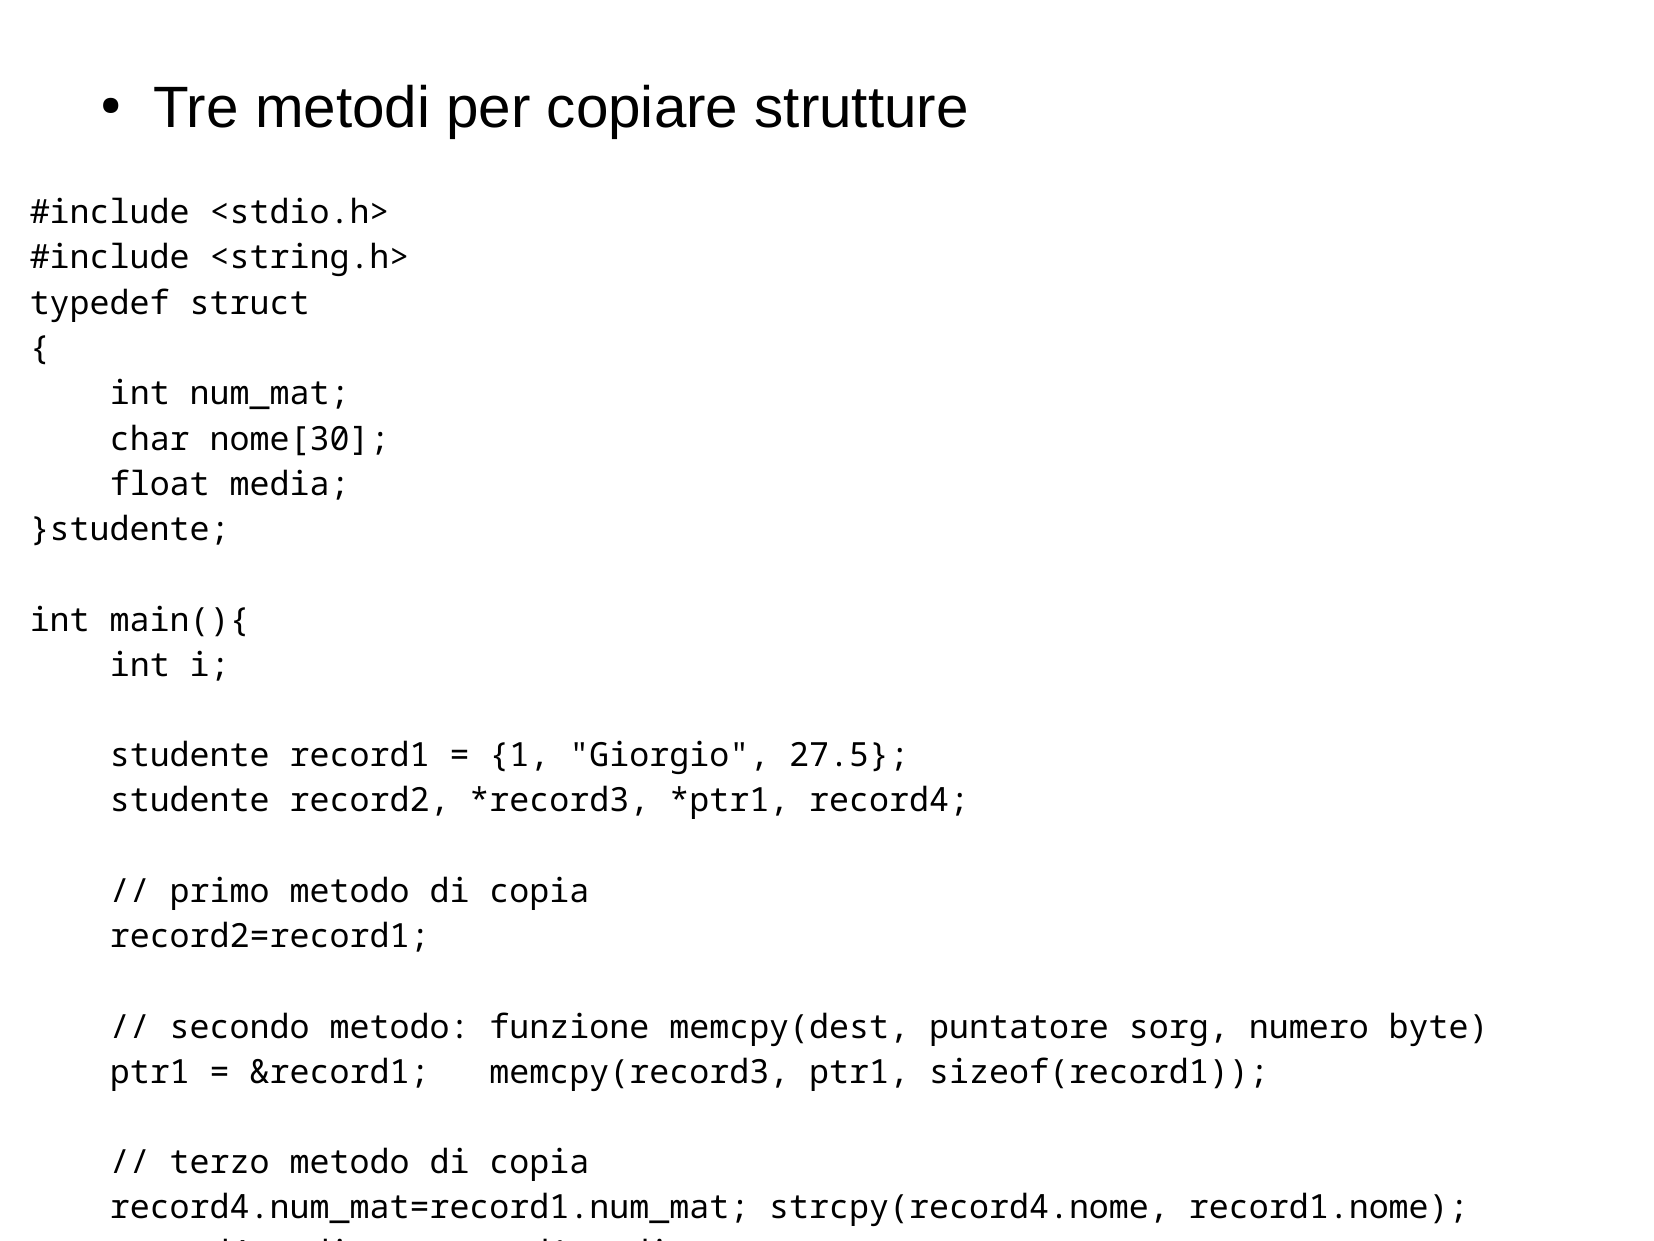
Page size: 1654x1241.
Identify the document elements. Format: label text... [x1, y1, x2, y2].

list Tre metodi per copiare strutture [82, 75, 1571, 180]
text_box #include <stdio.h> #include <string.h> typedef struct { int num_mat; char nome[30]; float media; }studente; int main(){ int i; studente record1 = {1, "Giorgio", 27.5}; studente record2, *record3, *ptr1, record4; // primo metodo di copia record2=record1; // secondo metodo: funzione memcpy(dest, puntatore sorg, numero byte) ptr1 = &record1; memcpy(record3, ptr1, sizeof(record1)); // terzo metodo di copia record4.num_mat=record1.num_mat; strcpy(record4.nome, record1.nome); record4.media = record1.media return 0; } [15, 180, 1654, 1241]
